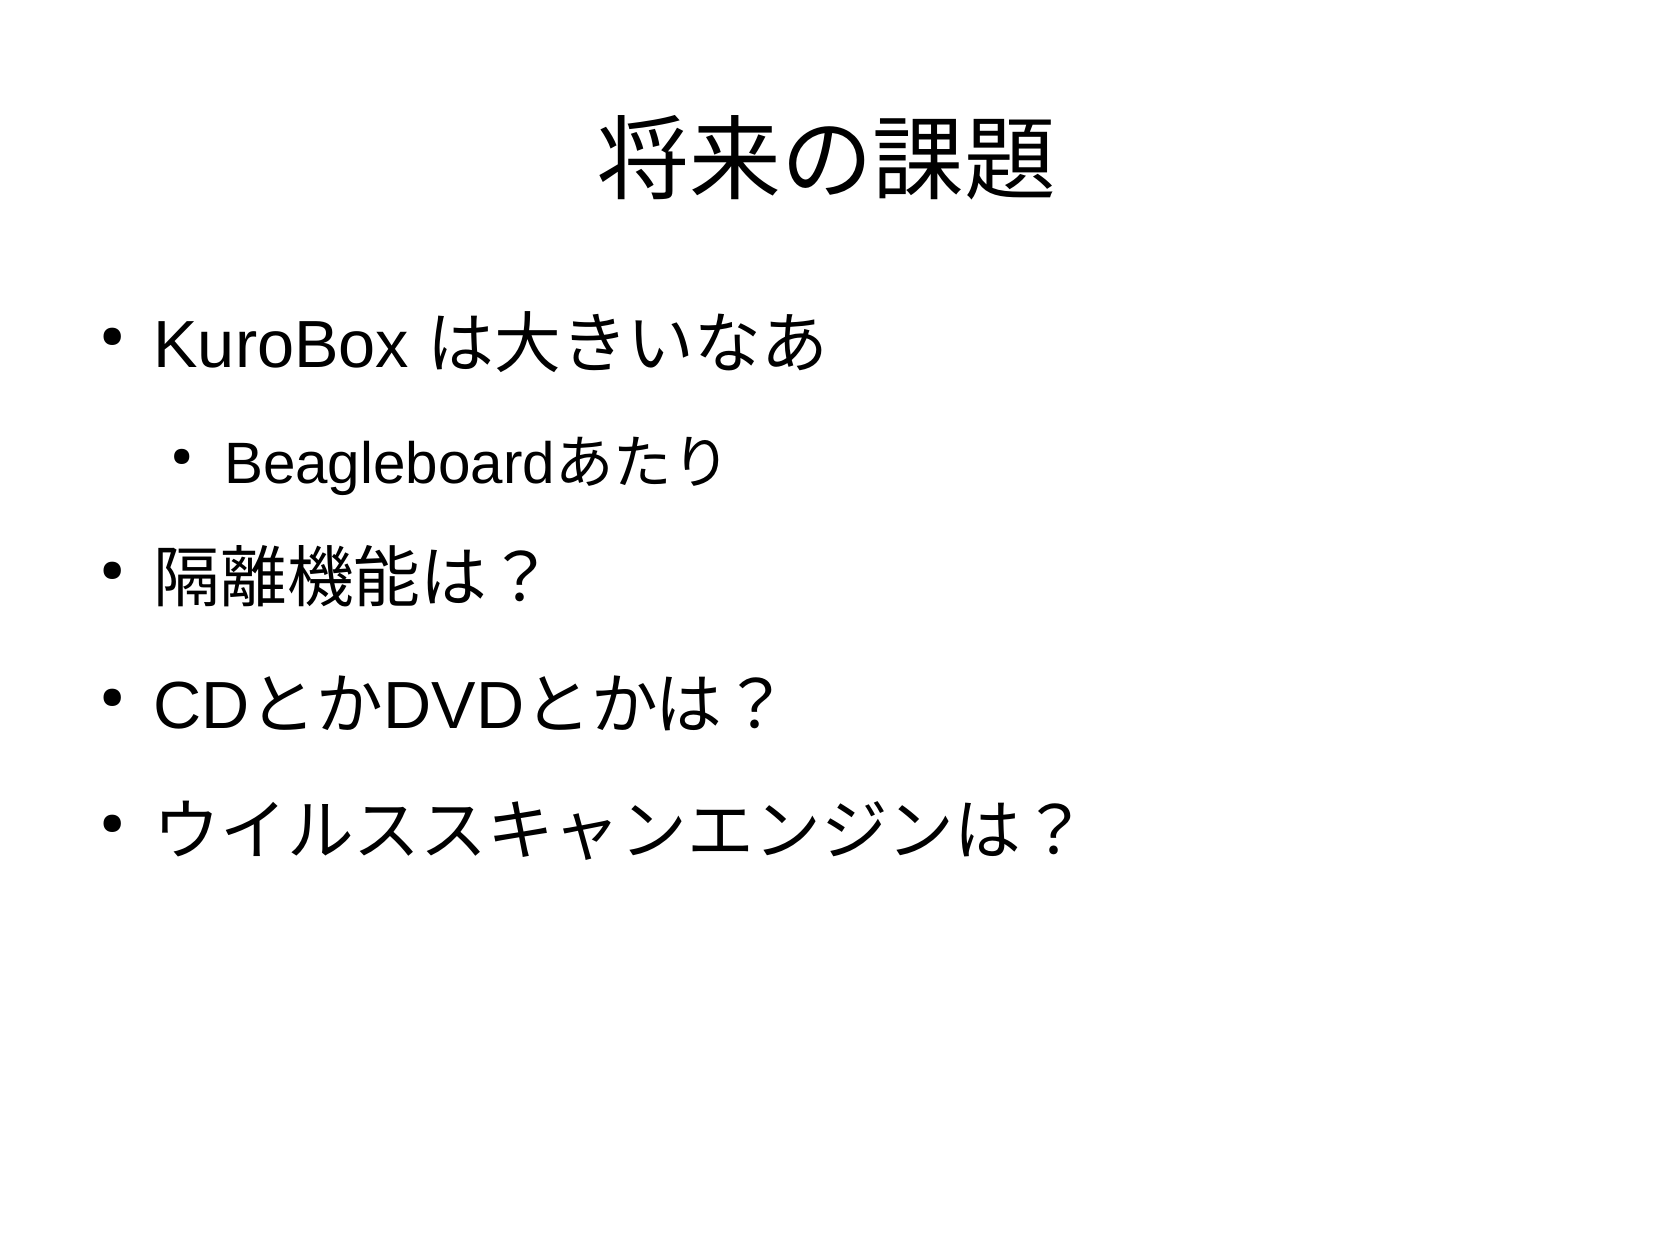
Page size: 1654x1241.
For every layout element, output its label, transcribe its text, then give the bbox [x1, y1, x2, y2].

list KuroBox は大きいなあ Beagleboardあたり 隔離機能は？ CDとかDVDとかは？ ウイルススキャンエンジンは？ [82, 290, 1571, 1094]
title 将来の課題 [82, 56, 1571, 250]
